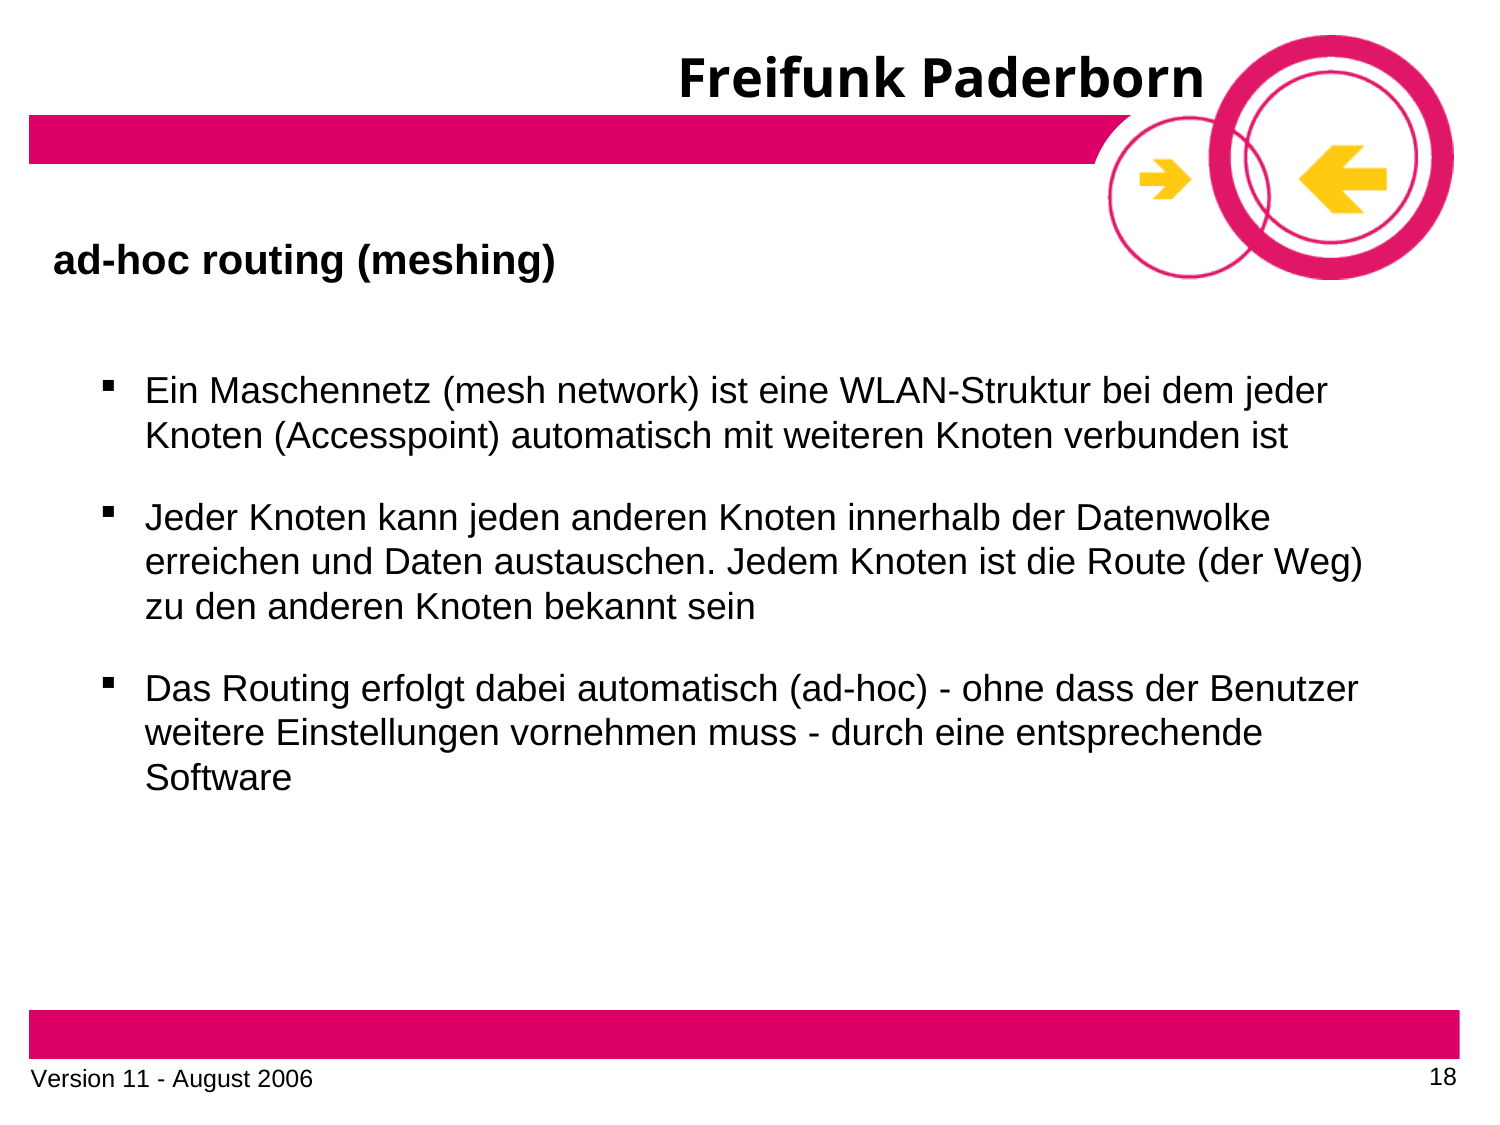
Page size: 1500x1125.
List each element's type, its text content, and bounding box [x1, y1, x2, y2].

text_box ad-hoc routing (meshing) [53, 233, 1046, 313]
text_box Ein Maschennetz (mesh network) ist eine WLAN-Struktur bei dem jeder Knoten (Accesspoint) automatisch mit weiteren Knoten verbunden ist Jeder Knoten kann jeden anderen Knoten innerhalb der Datenwolke erreichen und Daten austauschen. Jedem Knoten ist die Route (der Weg) zu den anderen Knoten bekannt sein Das Routing erfolgt dabei automatisch (ad-hoc) - ohne dass der Benutzer weitere Einstellungen vornehmen muss - durch eine entsprechende Software [70, 366, 1411, 1111]
picture [1107, 35, 1454, 280]
